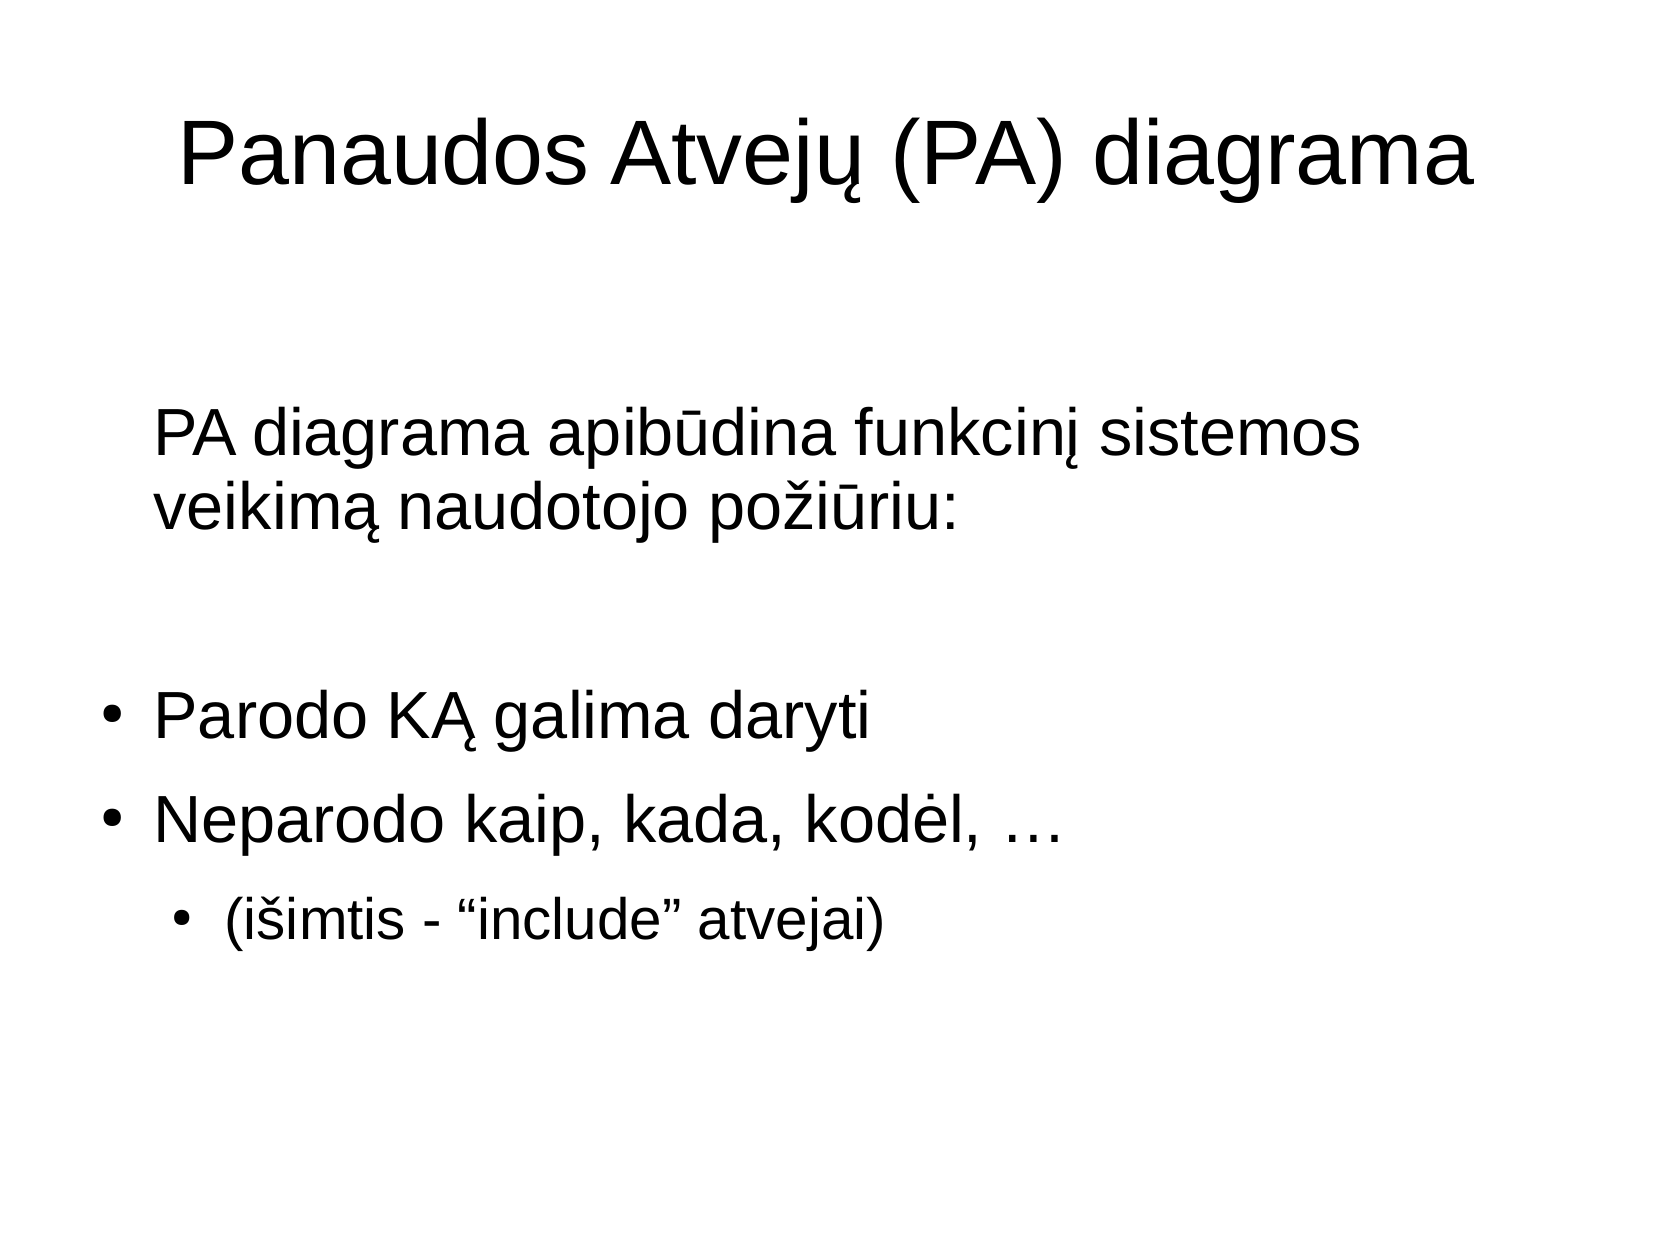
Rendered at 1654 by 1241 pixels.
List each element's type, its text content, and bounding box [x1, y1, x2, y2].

list PA diagrama apibūdina funkcinį sistemos veikimą naudotojo požiūriu: Parodo KĄ galima daryti Neparodo kaip, kada, kodėl, … (išimtis - “include” atvejai) [82, 290, 1571, 1094]
title Panaudos Atvejų (PA) diagrama [82, 49, 1571, 257]
